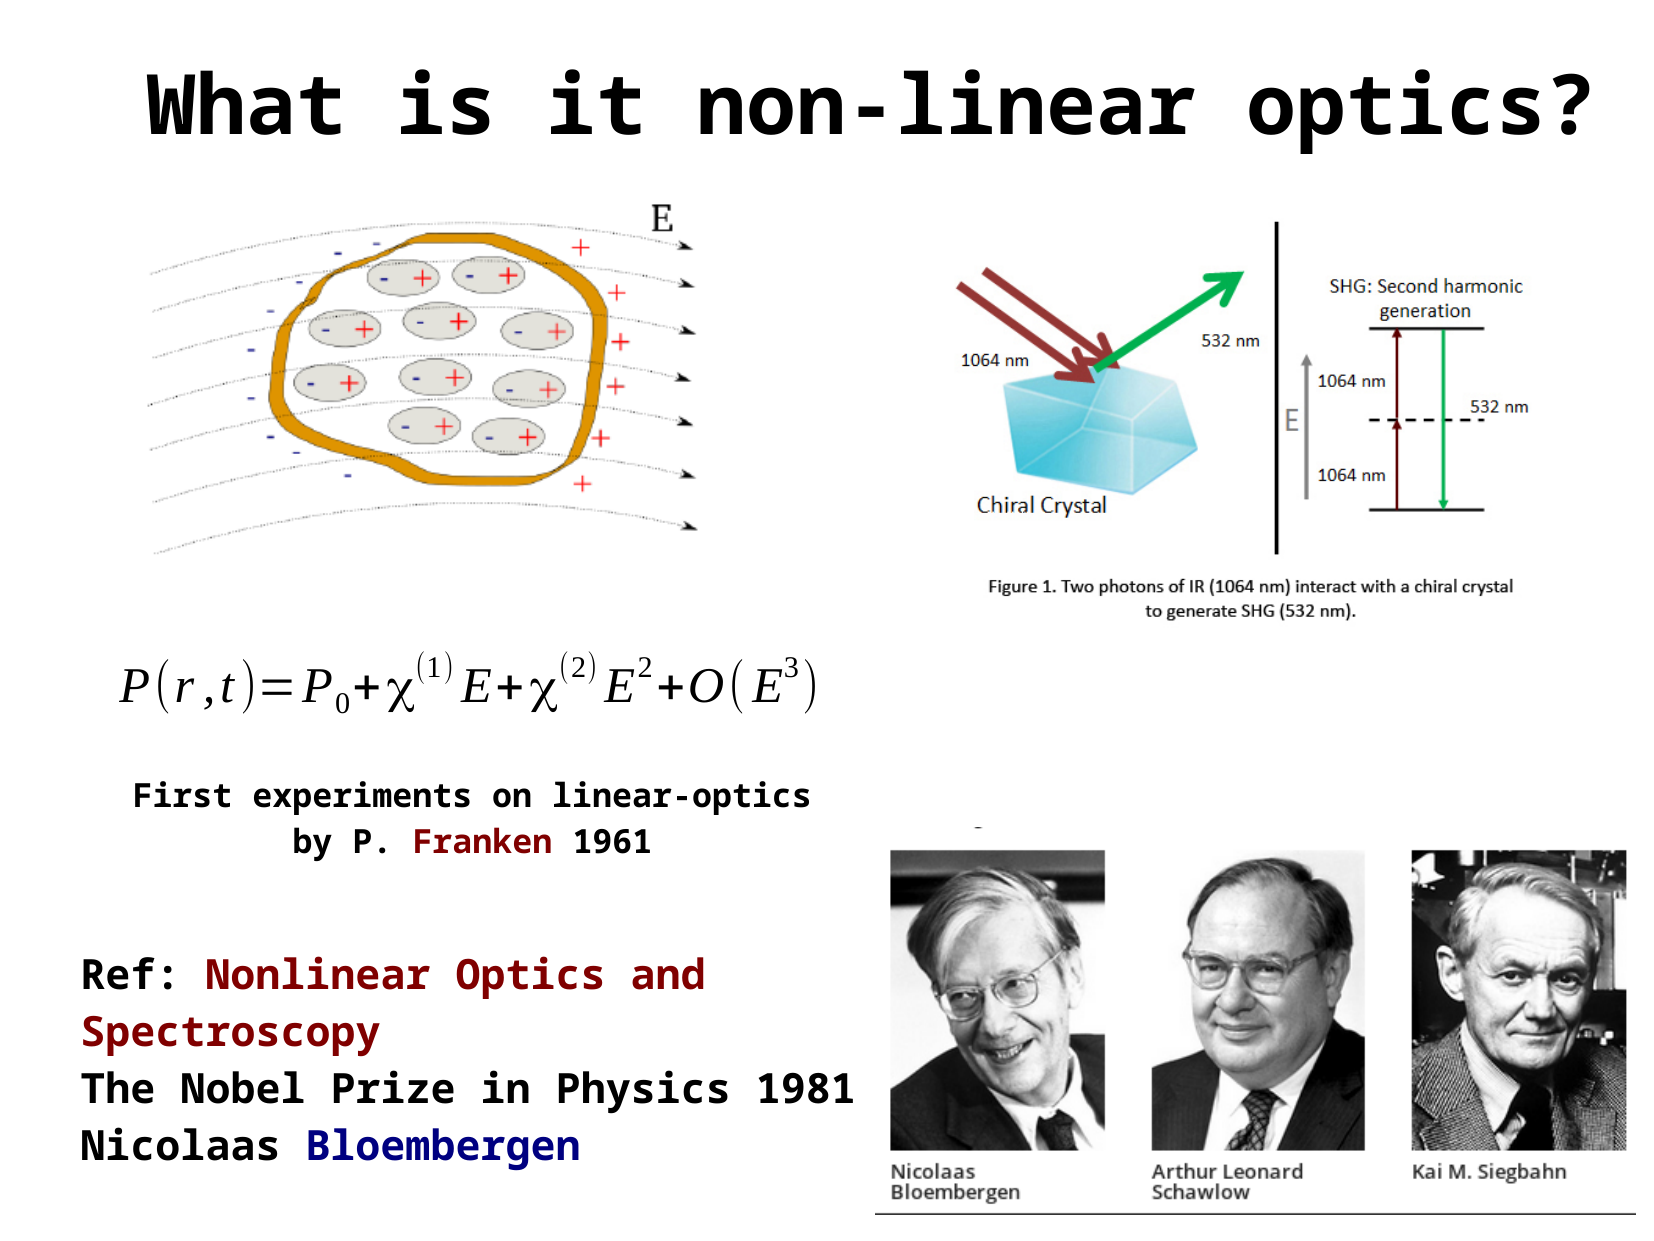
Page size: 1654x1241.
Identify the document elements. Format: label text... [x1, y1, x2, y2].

text_box First experiments on linear-optics by P. Franken 1961 [105, 765, 841, 865]
title What is it non-linear optics? [86, 53, 1621, 151]
picture [875, 827, 1636, 1216]
chart [110, 649, 826, 721]
text_box Ref: Nonlinear Optics and Spectroscopy The Nobel Prize in Physics 1981 Nicolaas Bloembergen [45, 961, 873, 1156]
picture [126, 164, 751, 570]
picture [945, 217, 1546, 646]
